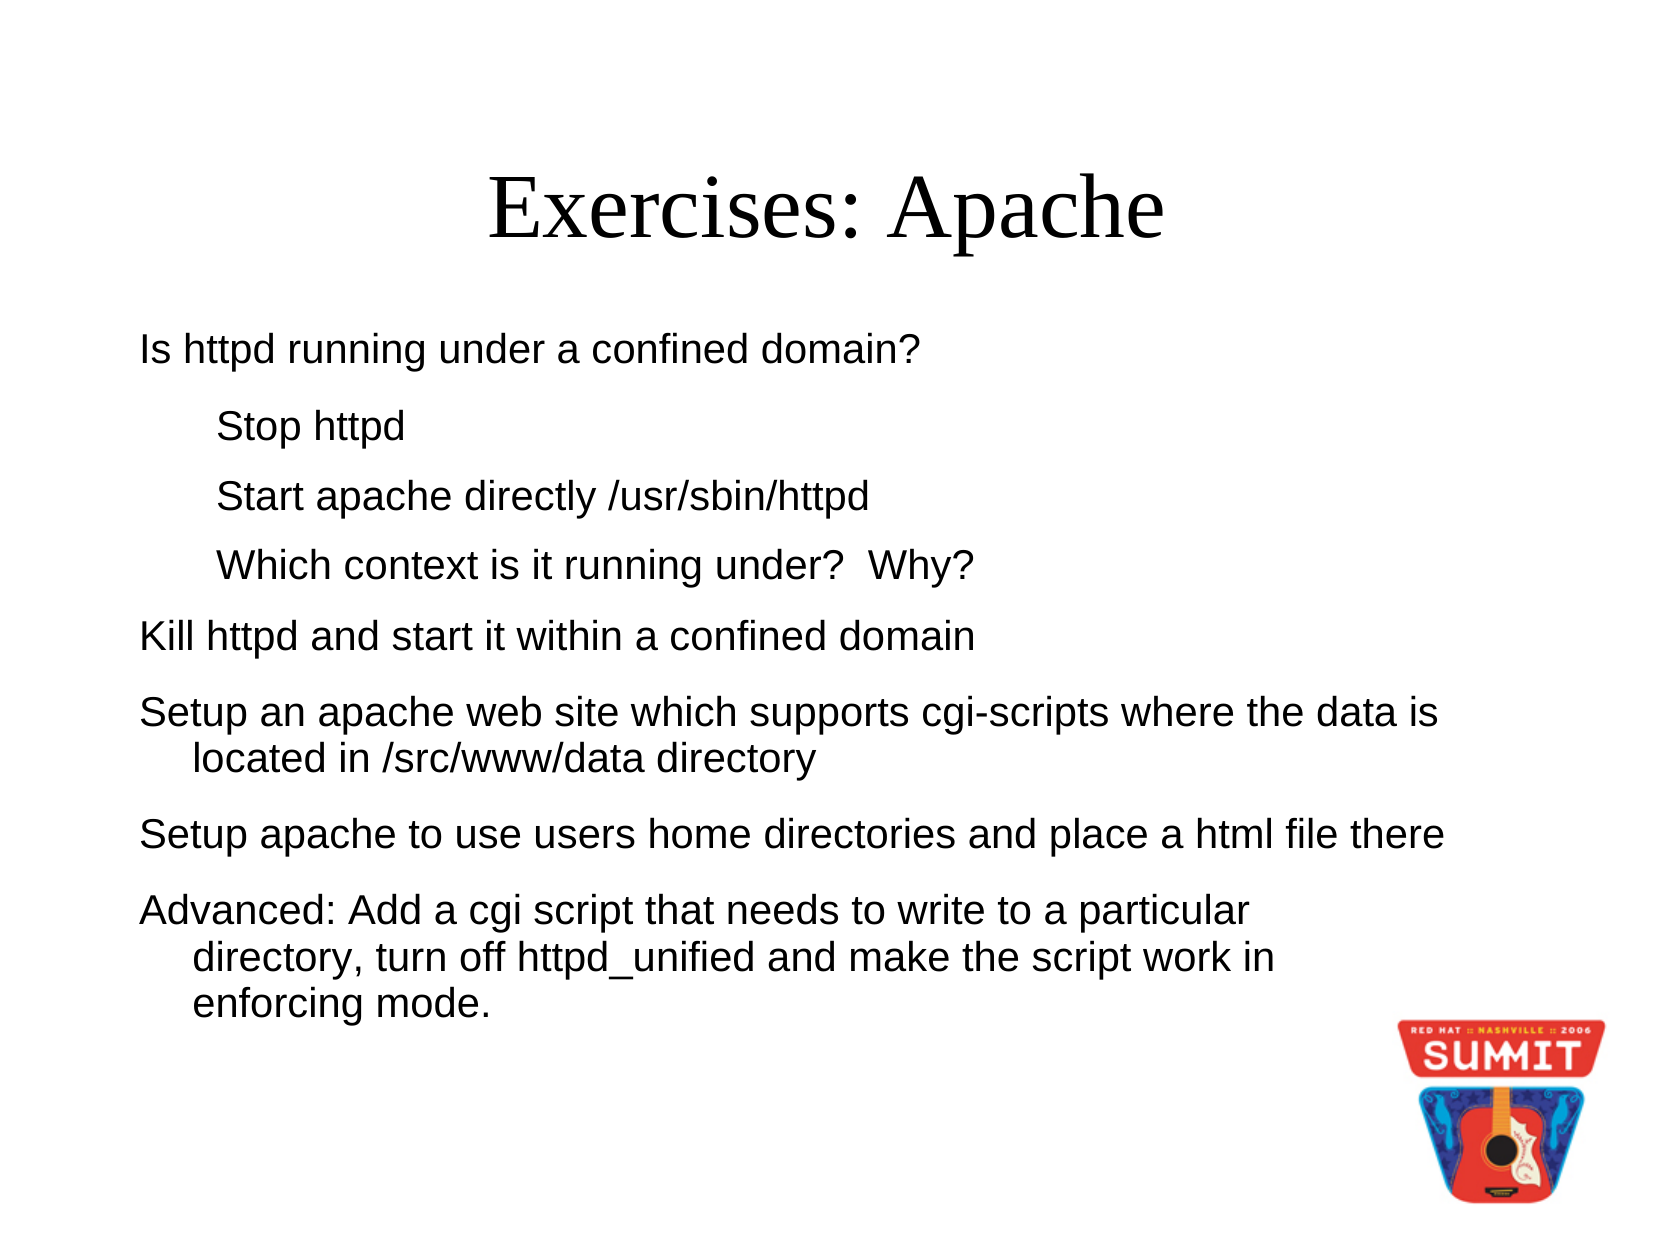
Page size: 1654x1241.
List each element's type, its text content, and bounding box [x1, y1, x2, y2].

list Is httpd running under a confined domain? Stop httpd Start apache directly /usr/sbin/httpd Which context is it running under? Why? Kill httpd and start it within a confined domain Setup an apache web site which supports cgi-scripts where the data is located in /src/www/data directory Setup apache to use users home directories and place a html file there Advanced: Add a cgi script that needs to write to a particular directory, turn off httpd_unified and make the script work in enforcing mode. [121, 326, 1534, 1108]
picture [1392, 1011, 1611, 1211]
title Exercises: Apache [121, 155, 1534, 258]
